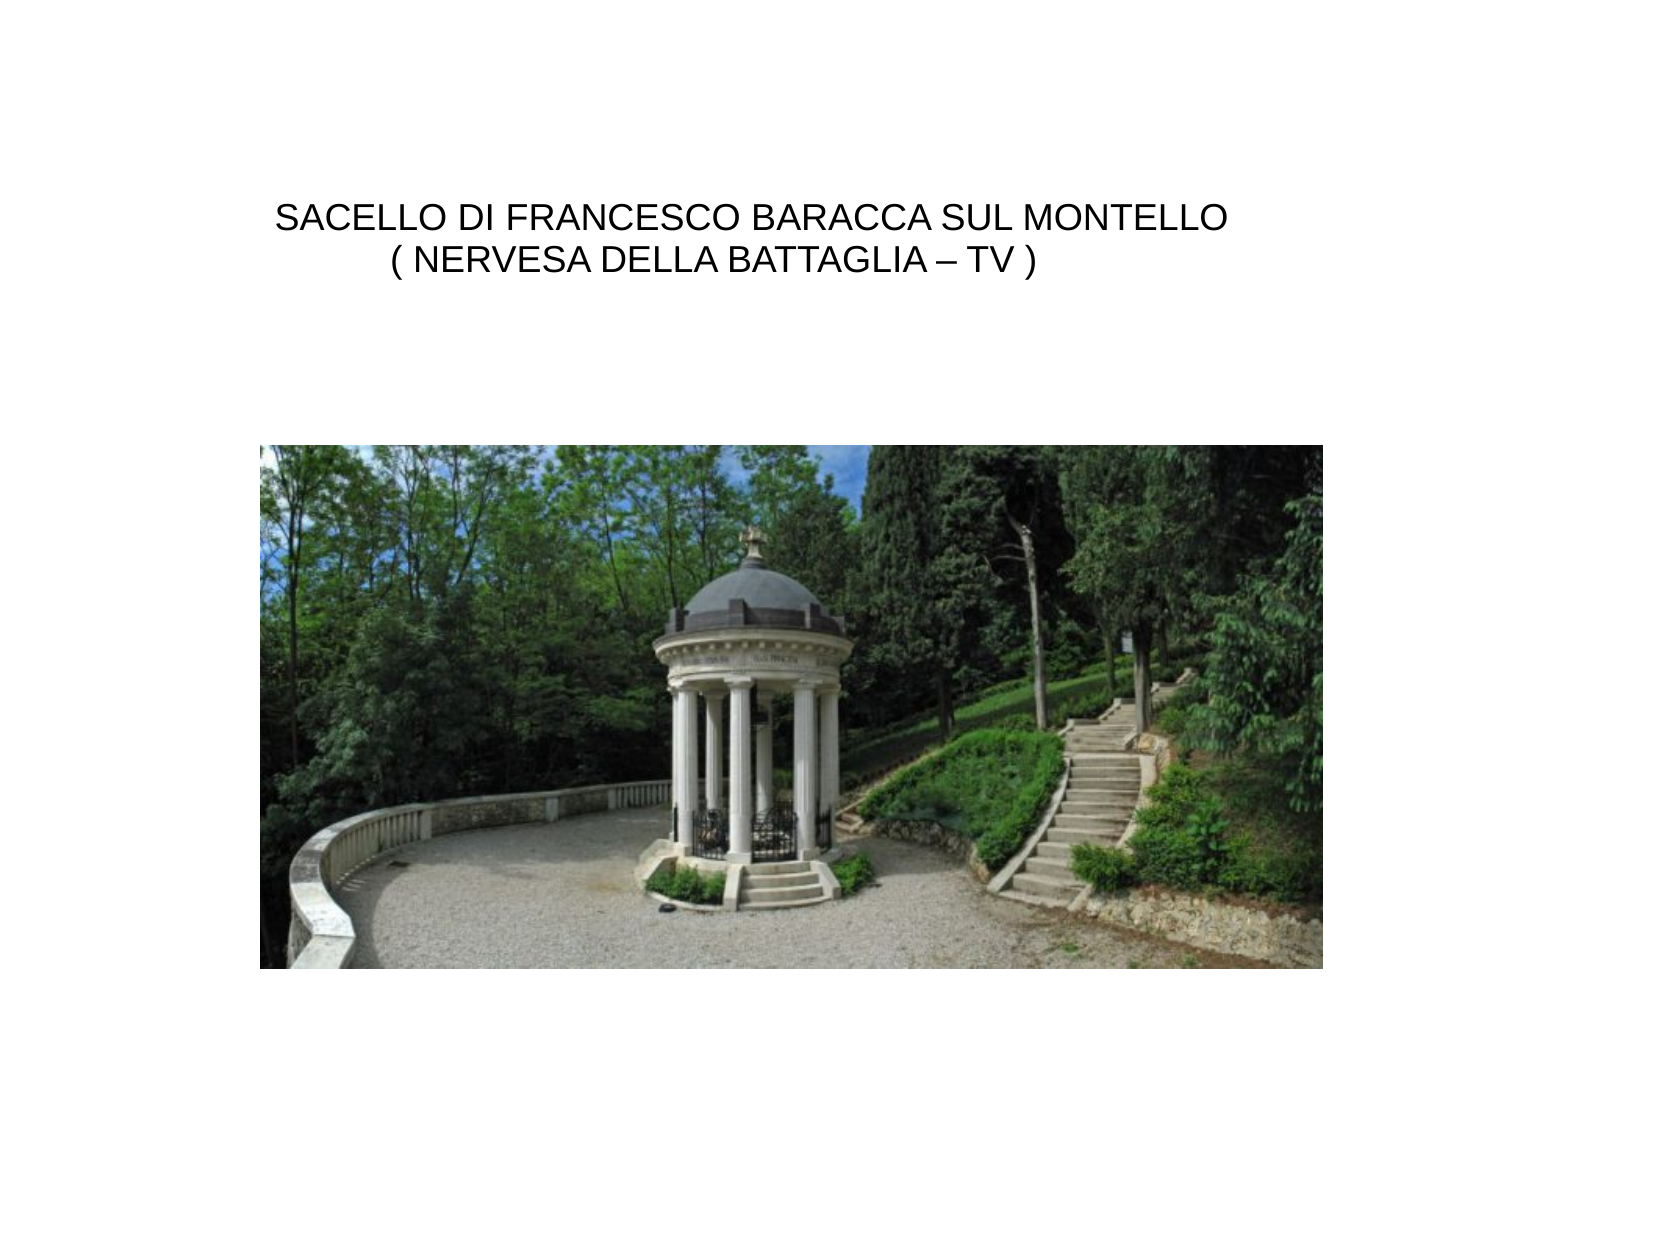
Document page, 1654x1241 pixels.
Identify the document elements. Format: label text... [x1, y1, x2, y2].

picture [260, 445, 1323, 969]
text_box SACELLO DI FRANCESCO BARACCA SUL MONTELLO ( NERVESA DELLA BATTAGLIA – TV ) [259, 188, 1245, 288]
